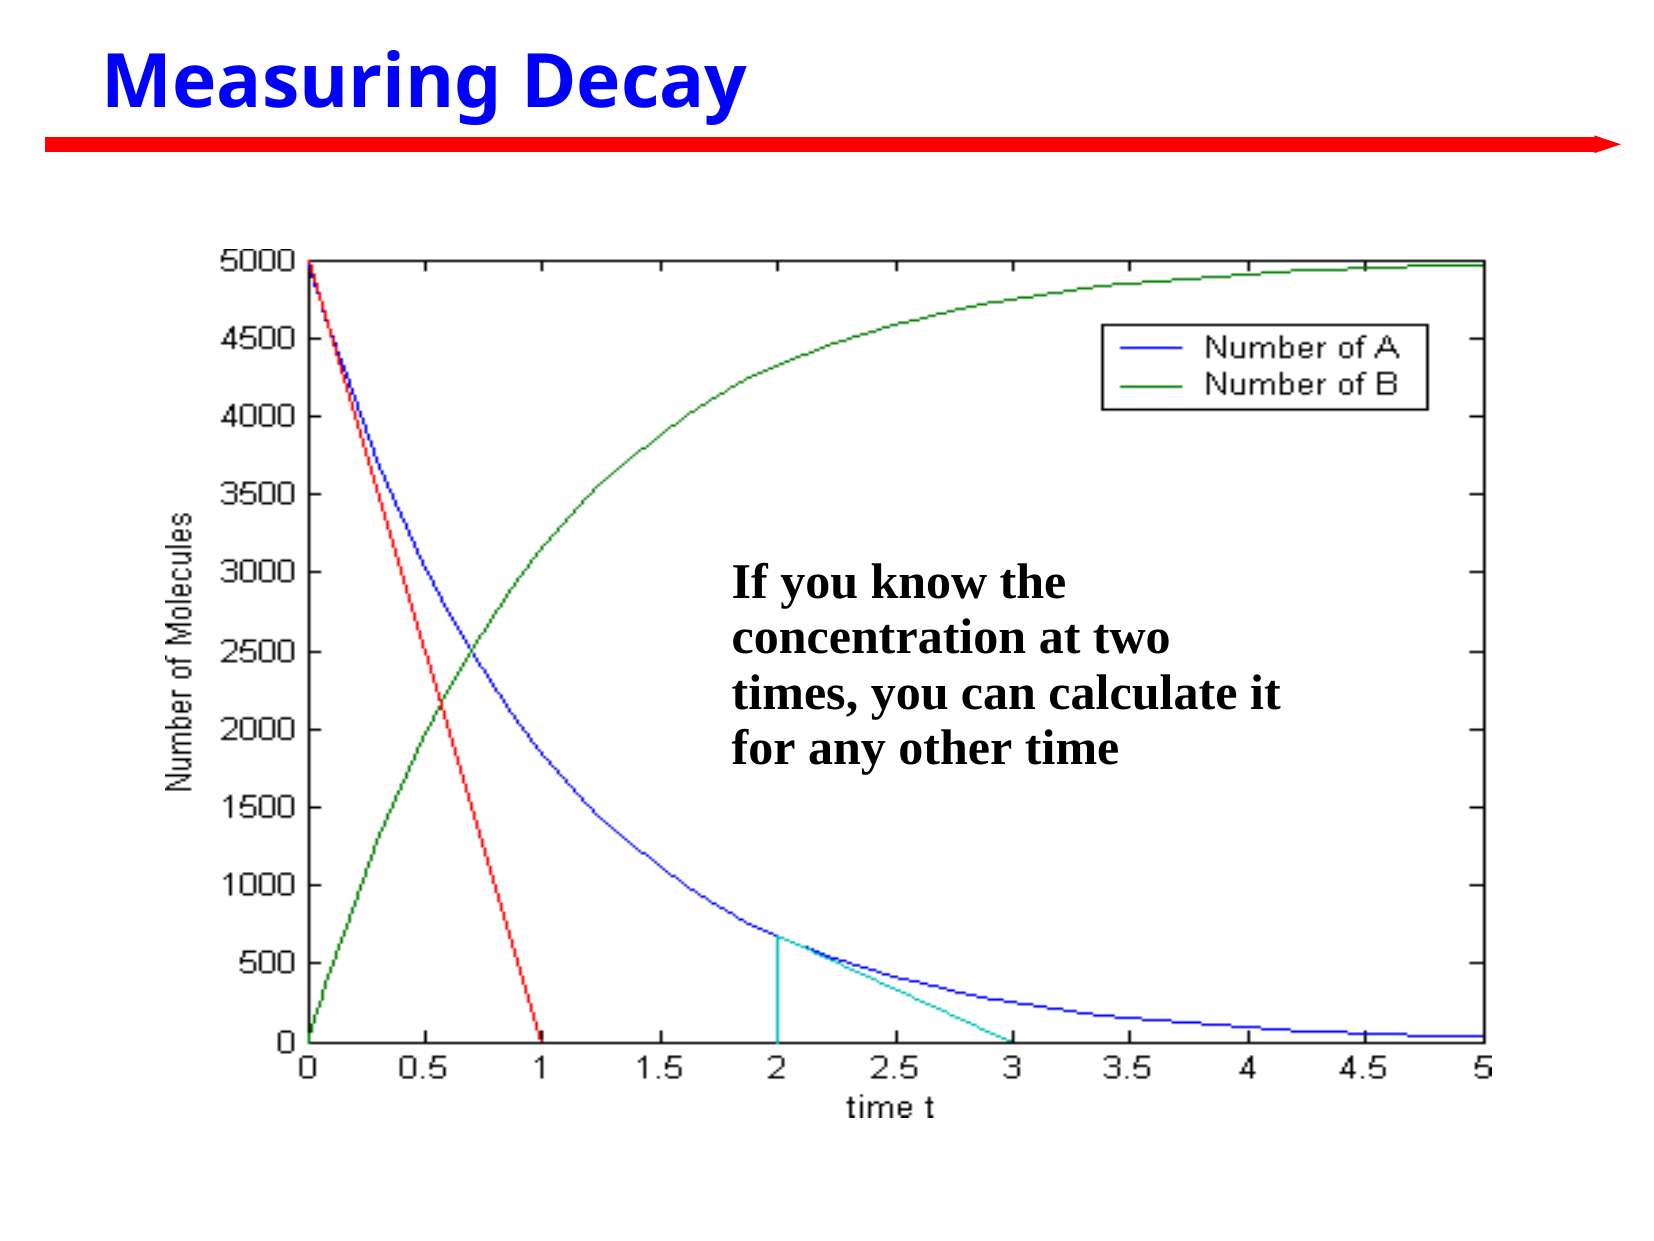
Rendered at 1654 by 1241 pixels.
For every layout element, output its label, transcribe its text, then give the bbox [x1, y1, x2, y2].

picture [165, 249, 1492, 1118]
text_box If you know the concentration at two times, you can calculate it for any other time [716, 546, 1320, 863]
title Measuring Decay [101, 27, 1514, 130]
